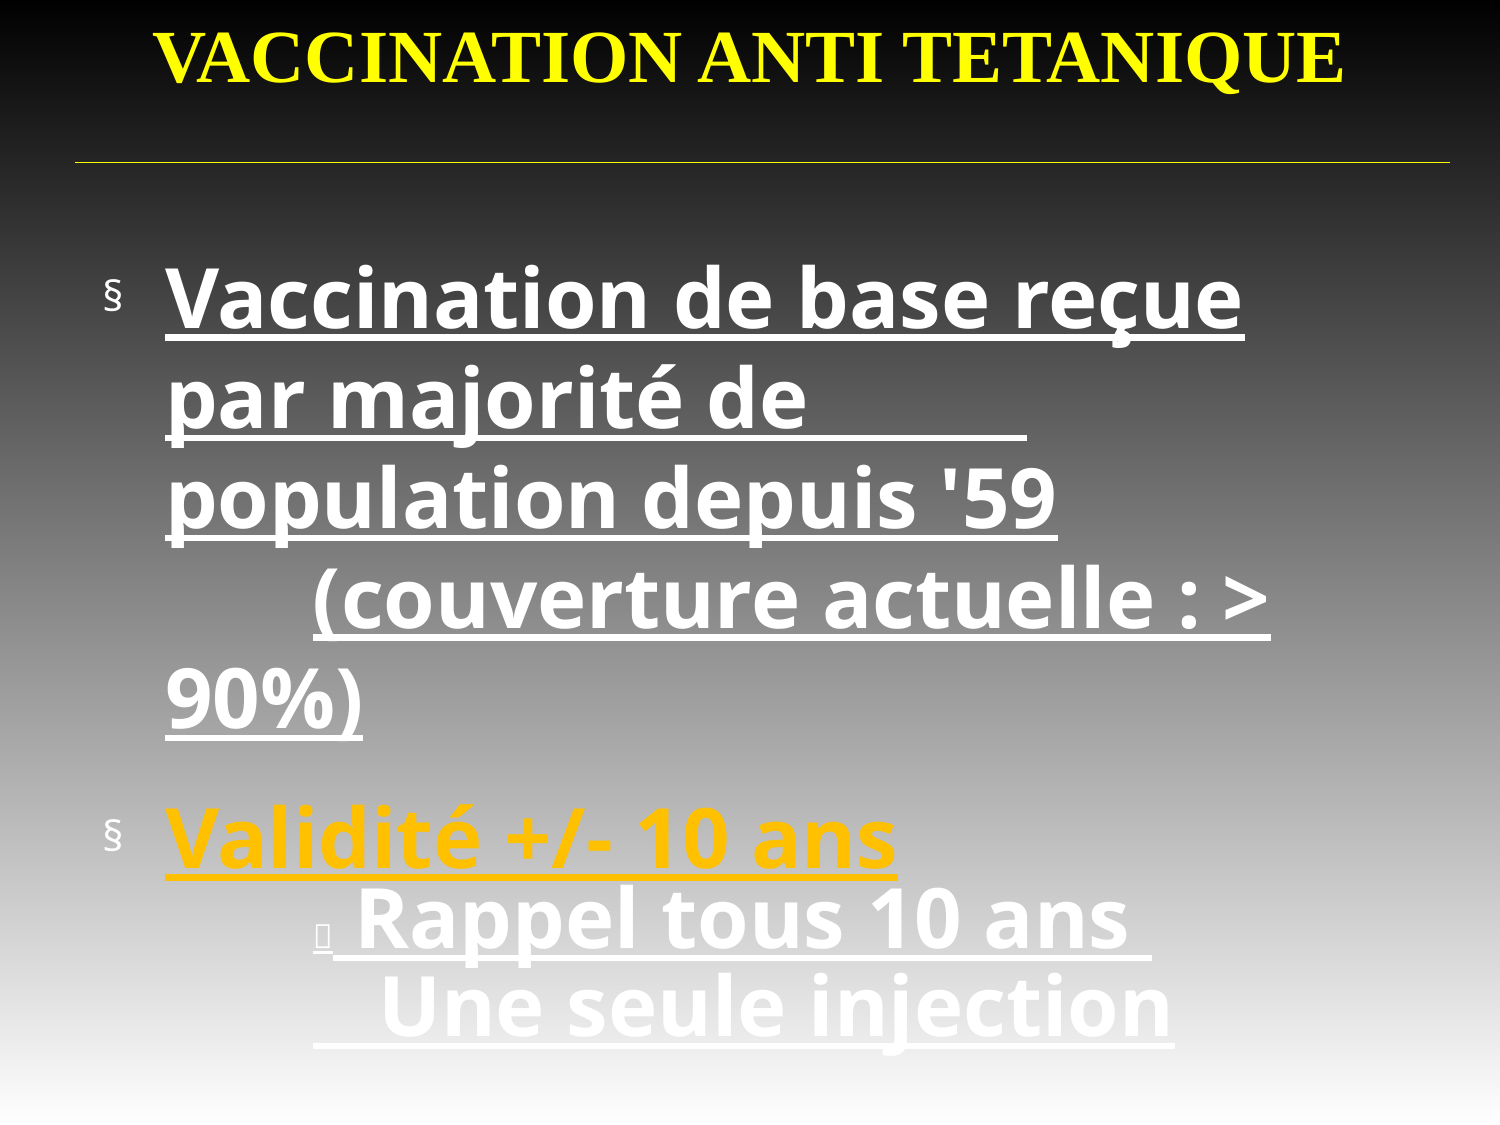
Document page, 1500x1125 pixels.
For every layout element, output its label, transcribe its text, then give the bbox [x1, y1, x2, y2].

subtitle Vaccination de base reçue par majorité de population depuis '59 (couverture actuelle : > 90%) Validité +/- 10 ans  Rappel tous 10 ans Une seule injection Si >20ans depuis dernier rappel  Deux injections à (1)-6 mois intervalle (essent. pour compos. diphtérique) [87, 237, 1400, 1075]
title VACCINATION ANTI TETANIQUE [24, 0, 1475, 188]
